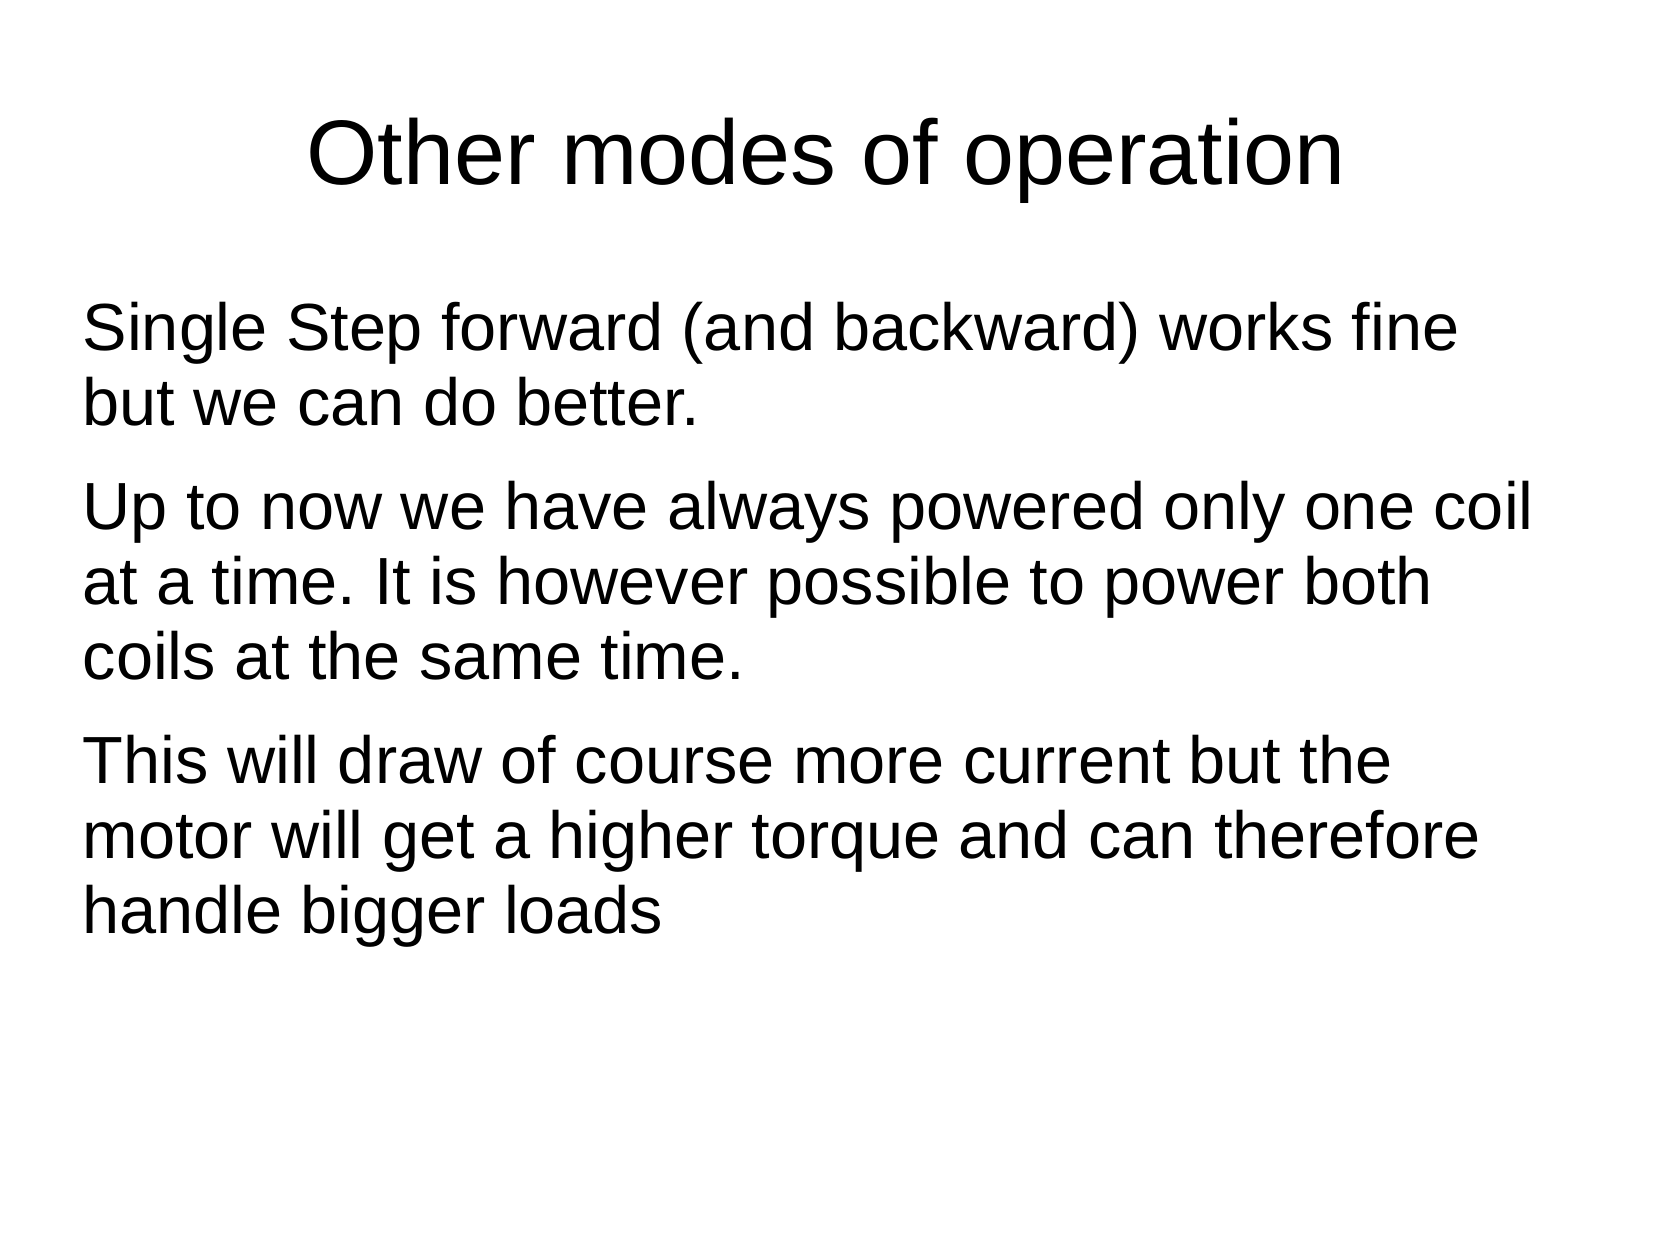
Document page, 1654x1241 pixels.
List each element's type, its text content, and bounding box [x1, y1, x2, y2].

list Single Step forward (and backward) works fine but we can do better. Up to now we have always powered only one coil at a time. It is however possible to power both coils at the same time. This will draw of course more current but the motor will get a higher torque and can therefore handle bigger loads [82, 290, 1571, 1010]
title Other modes of operation [82, 49, 1571, 257]
